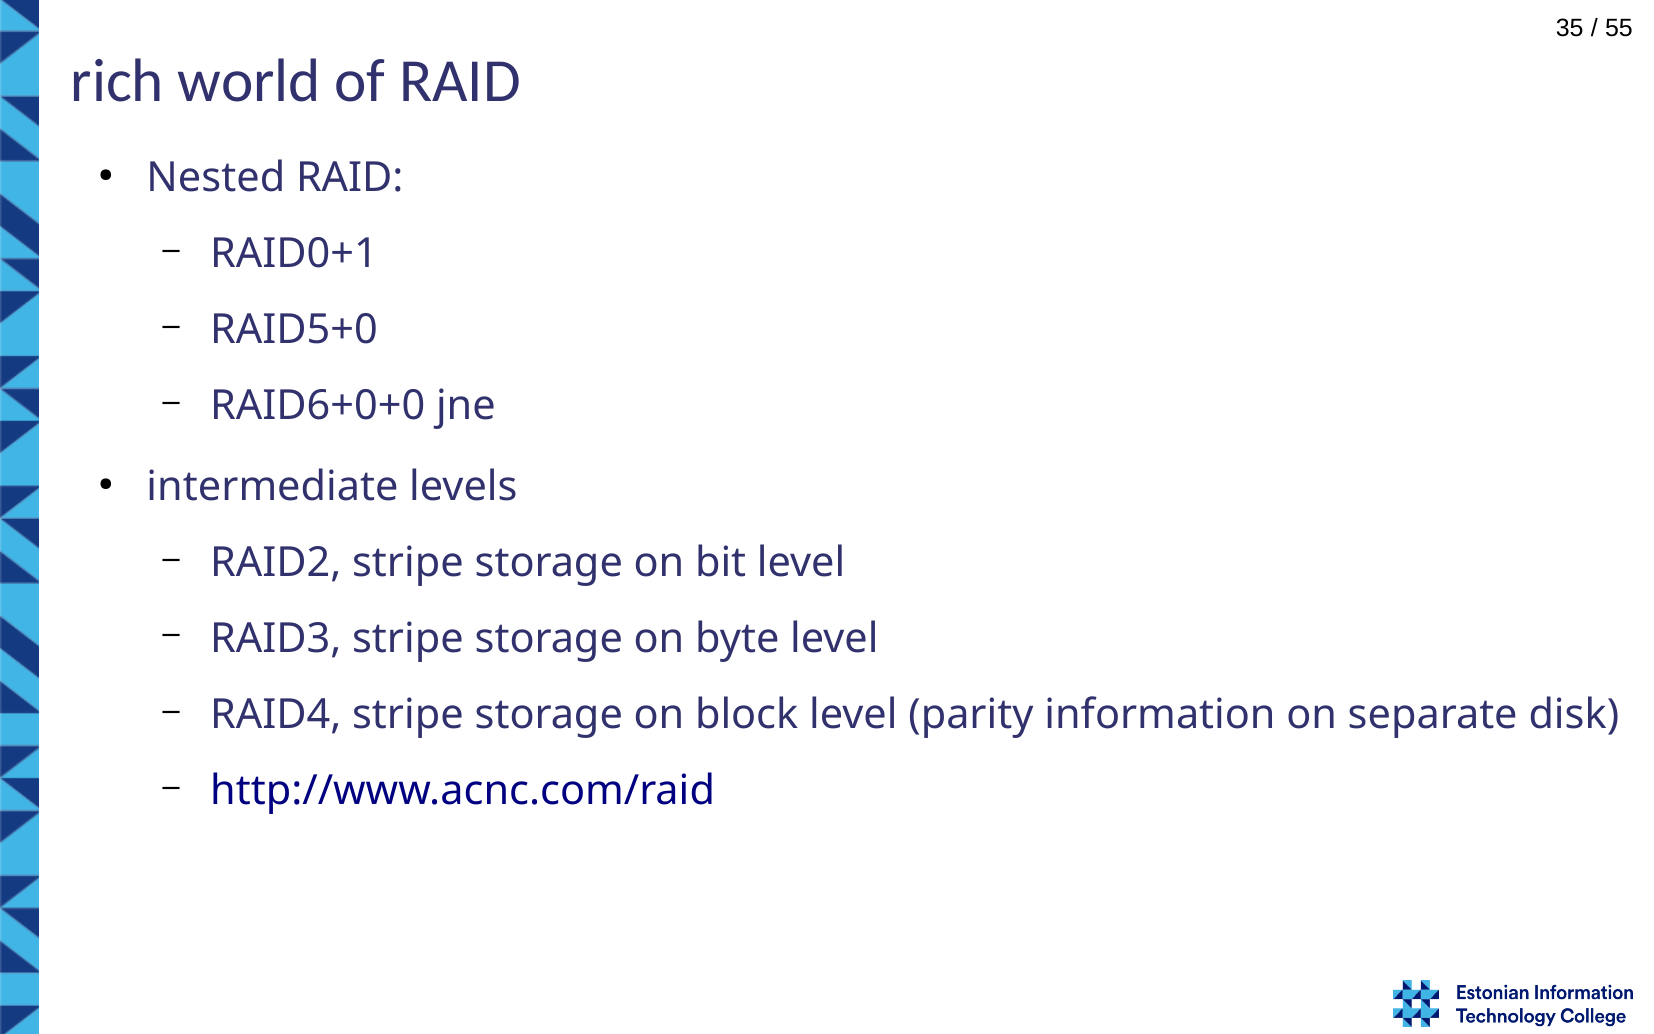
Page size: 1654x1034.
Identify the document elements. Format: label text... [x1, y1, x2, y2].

list Nested RAID: RAID0+1 RAID5+0 RAID6+0+0 jne intermediate levels RAID2, stripe storage on bit level RAID3, stripe storage on byte level RAID4, stripe storage on block level (parity information on separate disk) http://www.acnc.com/raid [82, 147, 1625, 841]
picture [1393, 980, 1633, 1027]
title rich world of RAID [70, 41, 1630, 130]
